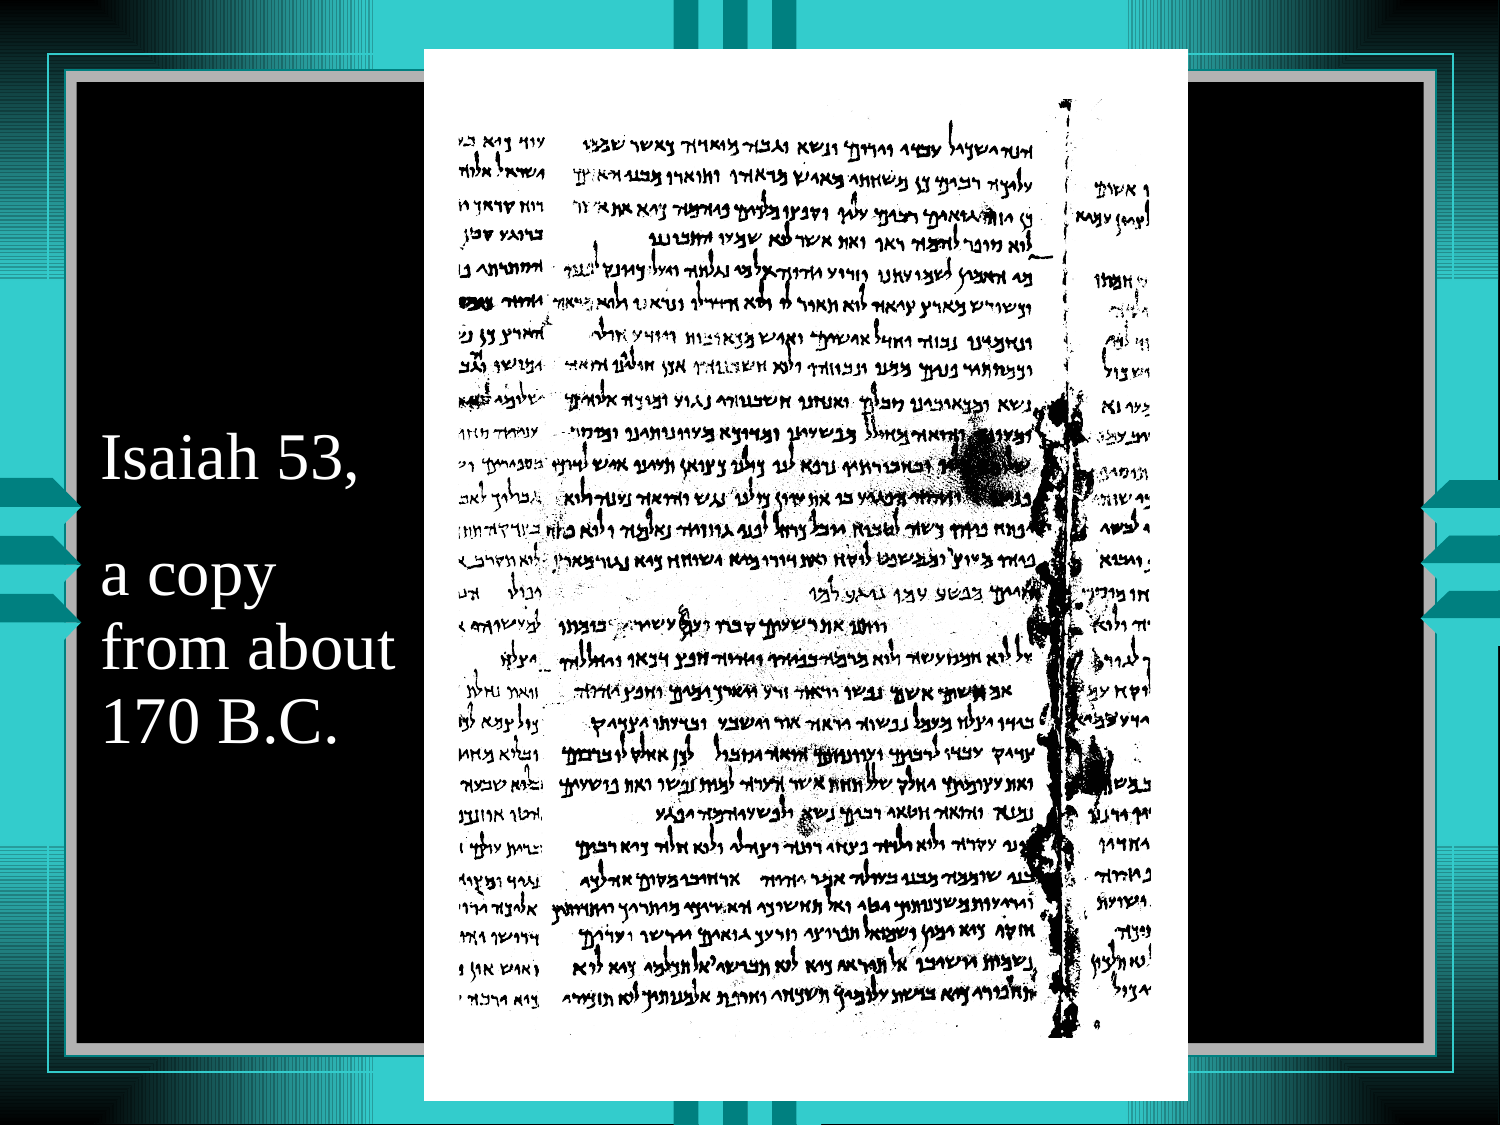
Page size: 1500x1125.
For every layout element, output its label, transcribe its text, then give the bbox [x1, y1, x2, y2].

text_box [424, 50, 1188, 1101]
title [1188, 56, 1500, 244]
title [225, 56, 424, 244]
text_box Isaiah 53, a copy from about 170 B.C. [85, 412, 424, 766]
picture [410, 99, 1176, 1038]
